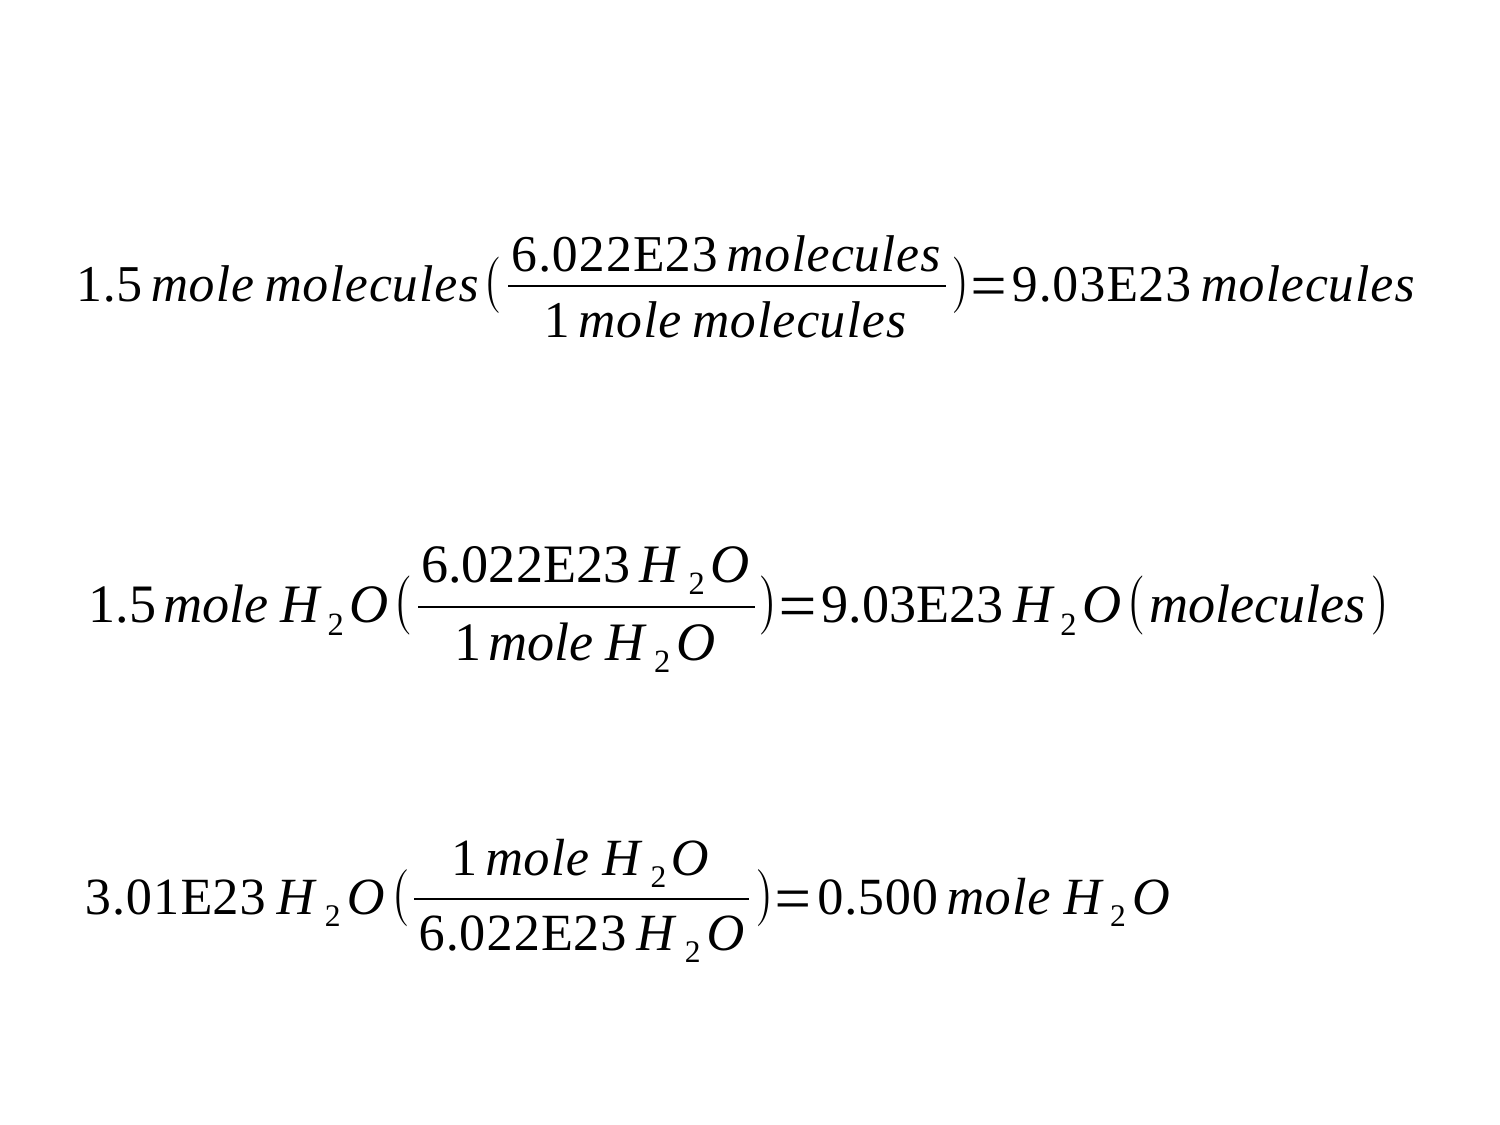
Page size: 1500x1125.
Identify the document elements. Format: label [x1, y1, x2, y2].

chart [78, 828, 1181, 975]
chart [69, 224, 1425, 354]
chart [82, 533, 1395, 681]
